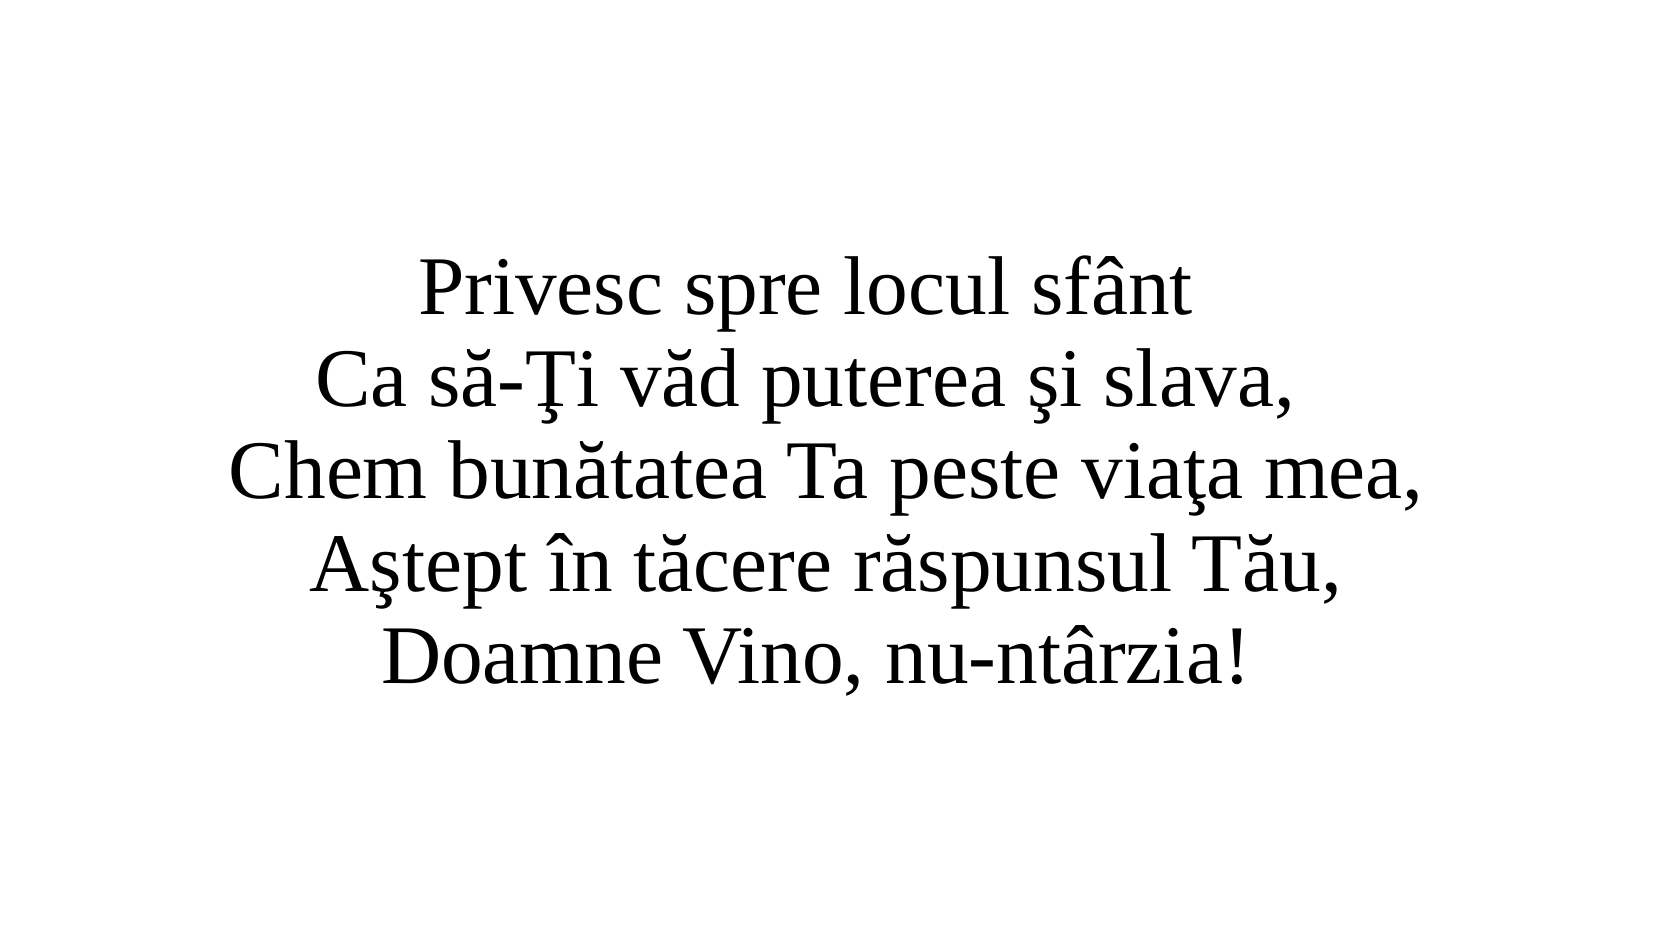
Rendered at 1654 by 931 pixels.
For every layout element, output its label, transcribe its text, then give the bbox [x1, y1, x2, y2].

title Privesc spre locul sfânt Ca să-Ţi văd puterea şi slava, Chem bunătatea Ta peste viaţa mea, Aştept în tăcere răspunsul Tău, Doamne Vino, nu-ntârzia! [165, 239, 1489, 702]
